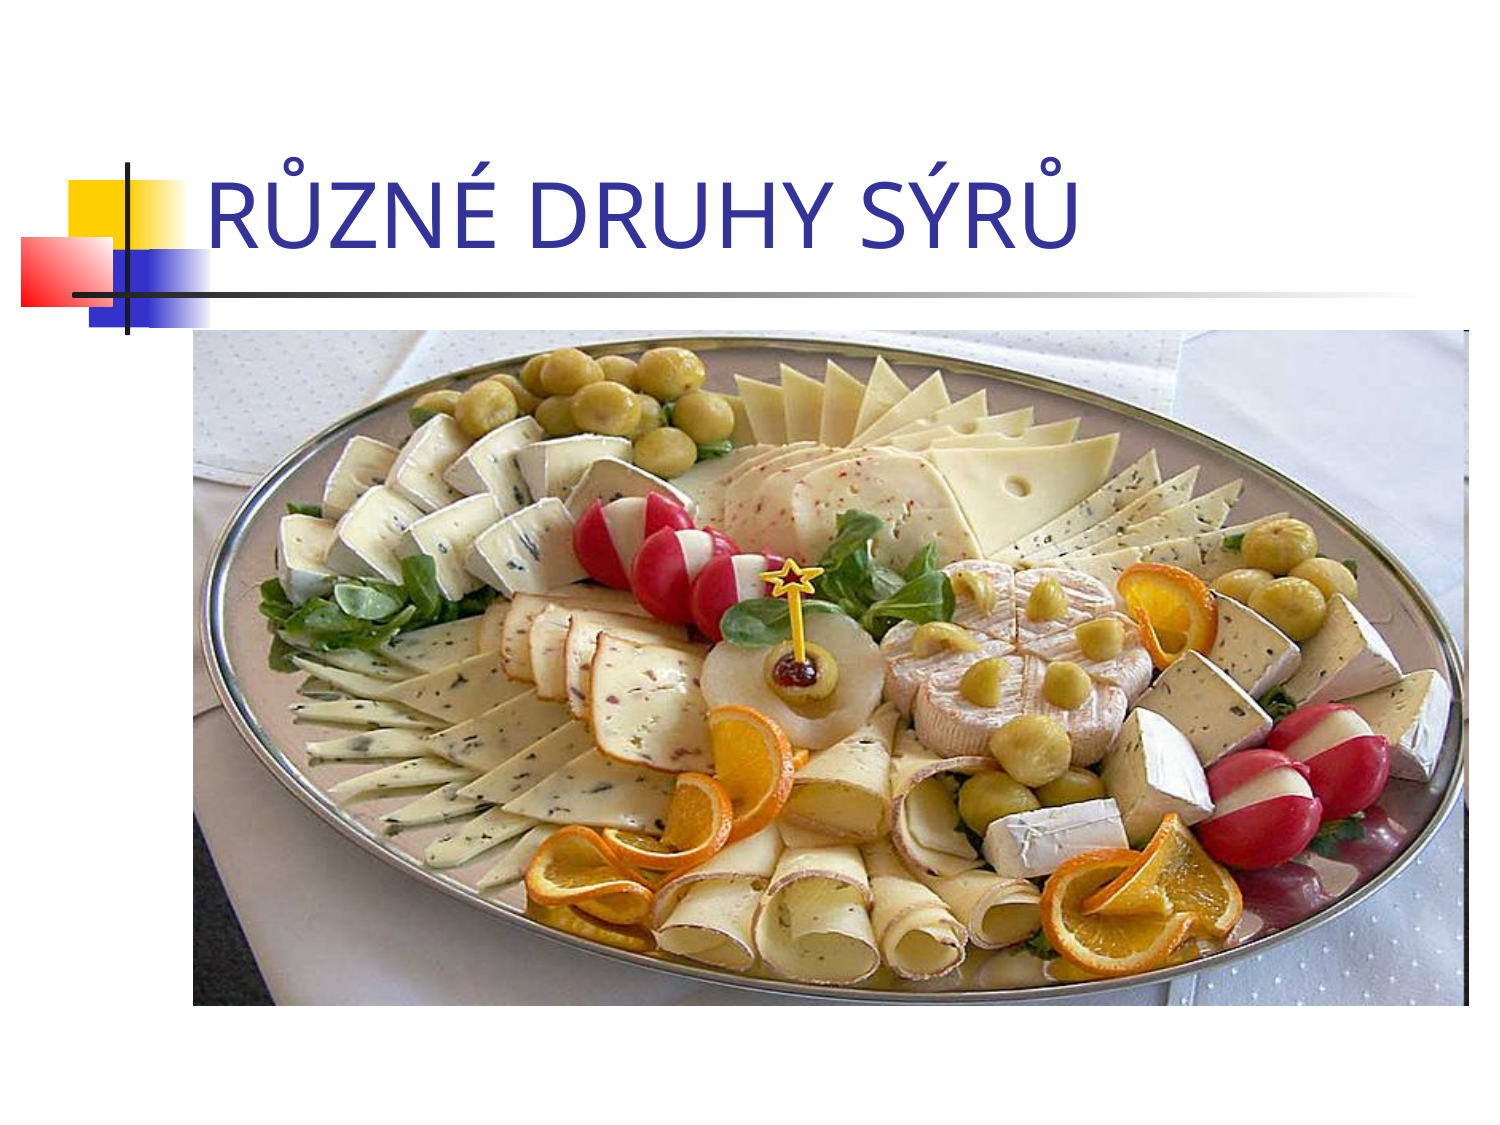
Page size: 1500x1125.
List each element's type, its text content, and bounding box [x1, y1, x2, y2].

title RŮZNÉ DRUHY SÝRŮ [188, 35, 1468, 276]
picture [193, 330, 1469, 1007]
